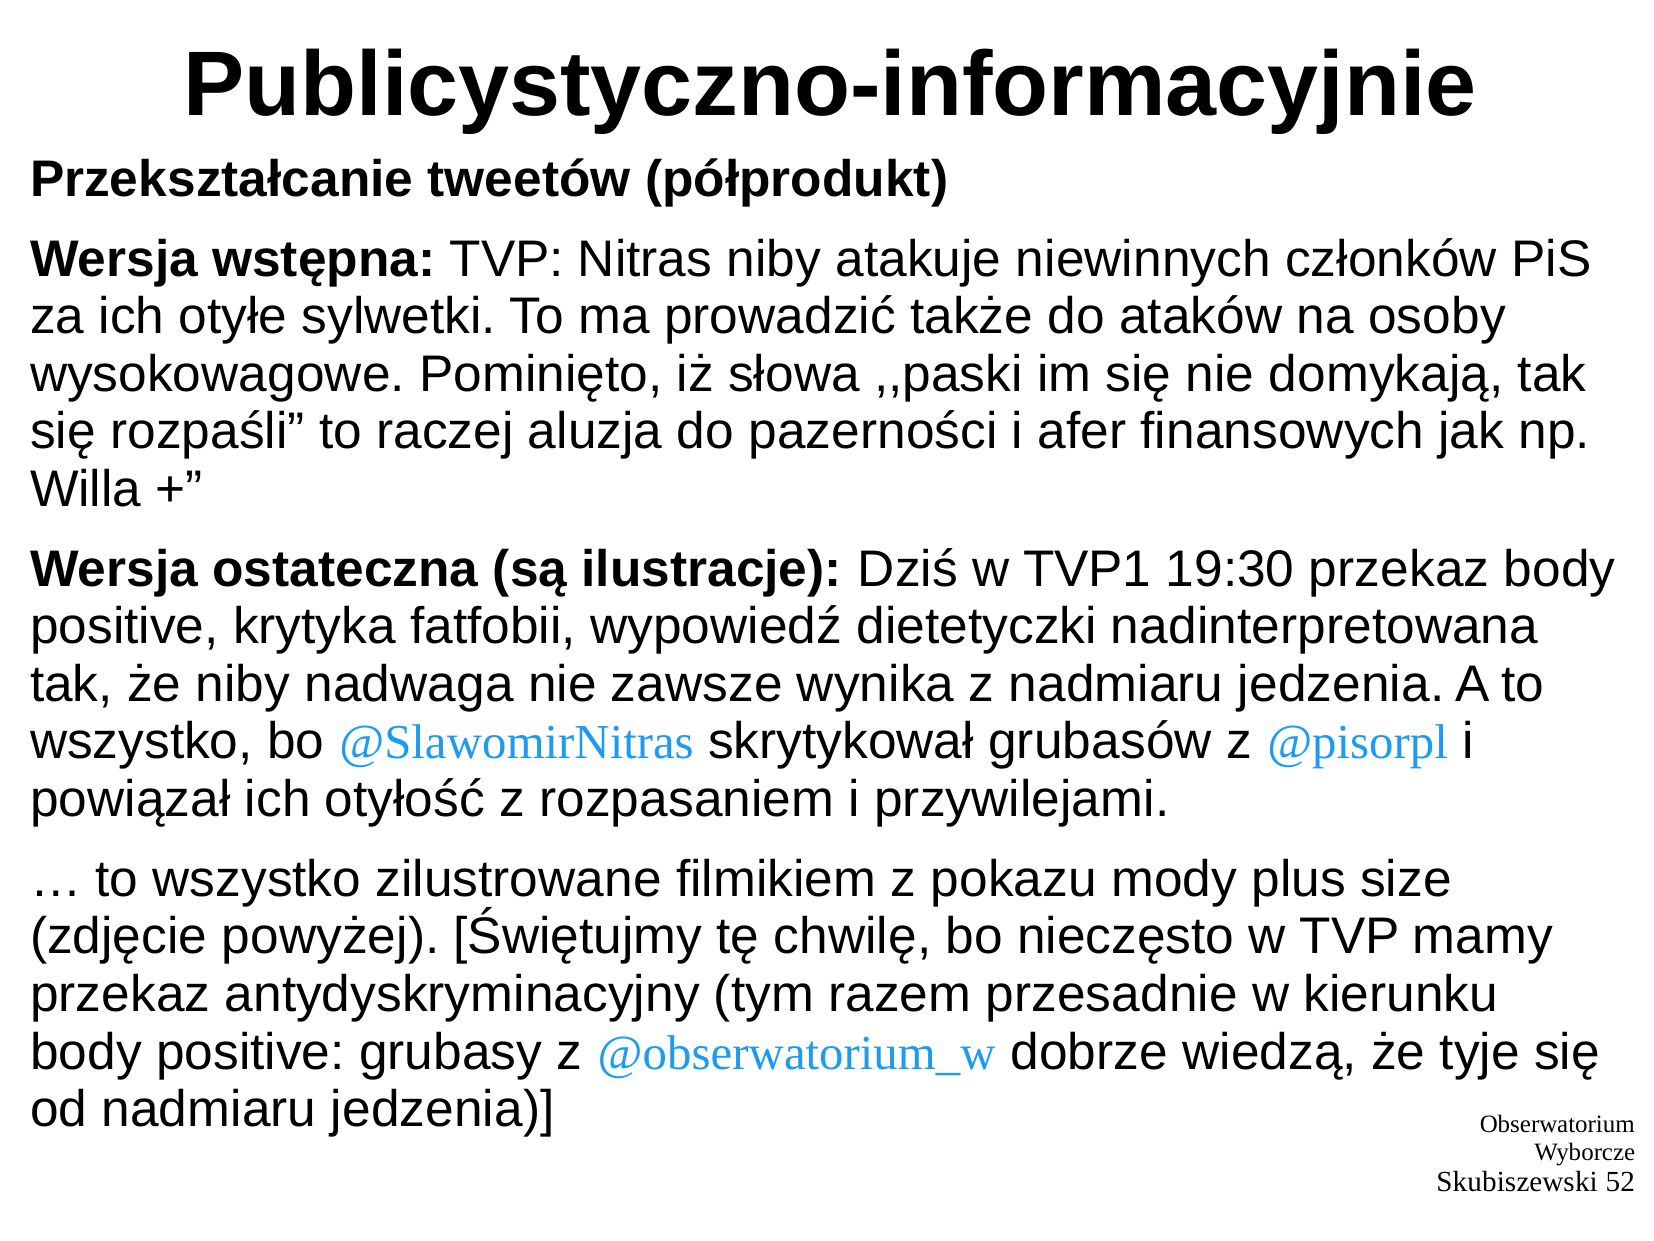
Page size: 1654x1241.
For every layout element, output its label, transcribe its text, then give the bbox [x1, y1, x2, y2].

title Publicystyczno-informacyjnie [86, 32, 1576, 150]
list Przekształcanie tweetów (półprodukt) Wersja wstępna: TVP: Nitras niby atakuje niewinnych członków PiS za ich otyłe sylwetki. To ma prowadzić także do ataków na osoby wysokowagowe. Pominięto, iż słowa ,,paski im się nie domykają, tak się rozpaśli” to raczej aluzja do pazerności i afer finansowych jak np. Willa +” Wersja ostateczna (są ilustracje): Dziś w TVP1 19:30 przekaz body positive, krytyka fatfobii, wypowiedź dietetyczki nadinterpretowana tak, że niby nadwaga nie zawsze wynika z nadmiaru jedzenia. A to wszystko, bo @SlawomirNitras skrytykował grubasów z @pisorpl i powiązał ich otyłość z rozpasaniem i przywilejami. … to wszystko zilustrowane filmikiem z pokazu mody plus size (zdjęcie powyżej). [Świętujmy tę chwilę, bo nieczęsto w TVP mamy przekaz antydyskryminacyjny (tym razem przesadnie w kierunku body positive: grubasy z @obserwatorium_w dobrze wiedzą, że tyje się od nadmiaru jedzenia)] [30, 150, 1621, 1186]
